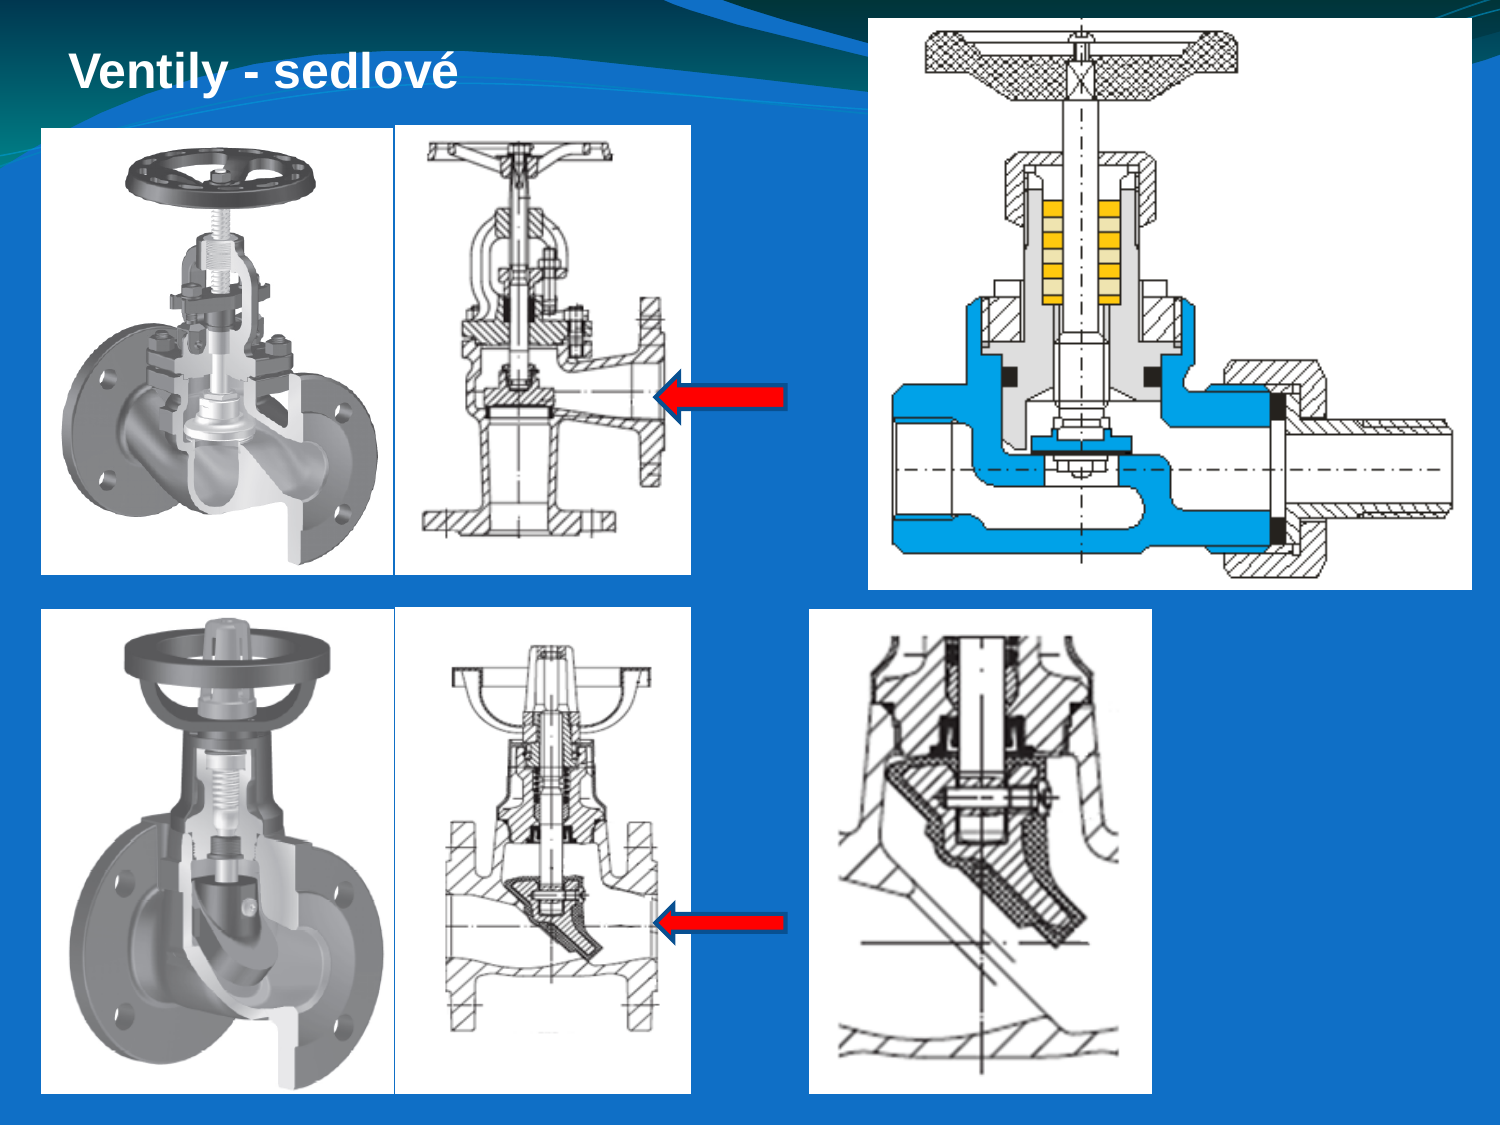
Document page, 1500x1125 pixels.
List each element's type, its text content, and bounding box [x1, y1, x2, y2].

text_box [655, 904, 786, 941]
picture [41, 127, 393, 575]
picture [395, 607, 691, 1094]
picture [41, 609, 394, 1094]
picture [395, 125, 691, 575]
text_box [655, 373, 786, 421]
text_box Ventily - sedlové [53, 31, 744, 106]
picture [809, 609, 1152, 1094]
picture [868, 19, 1472, 590]
